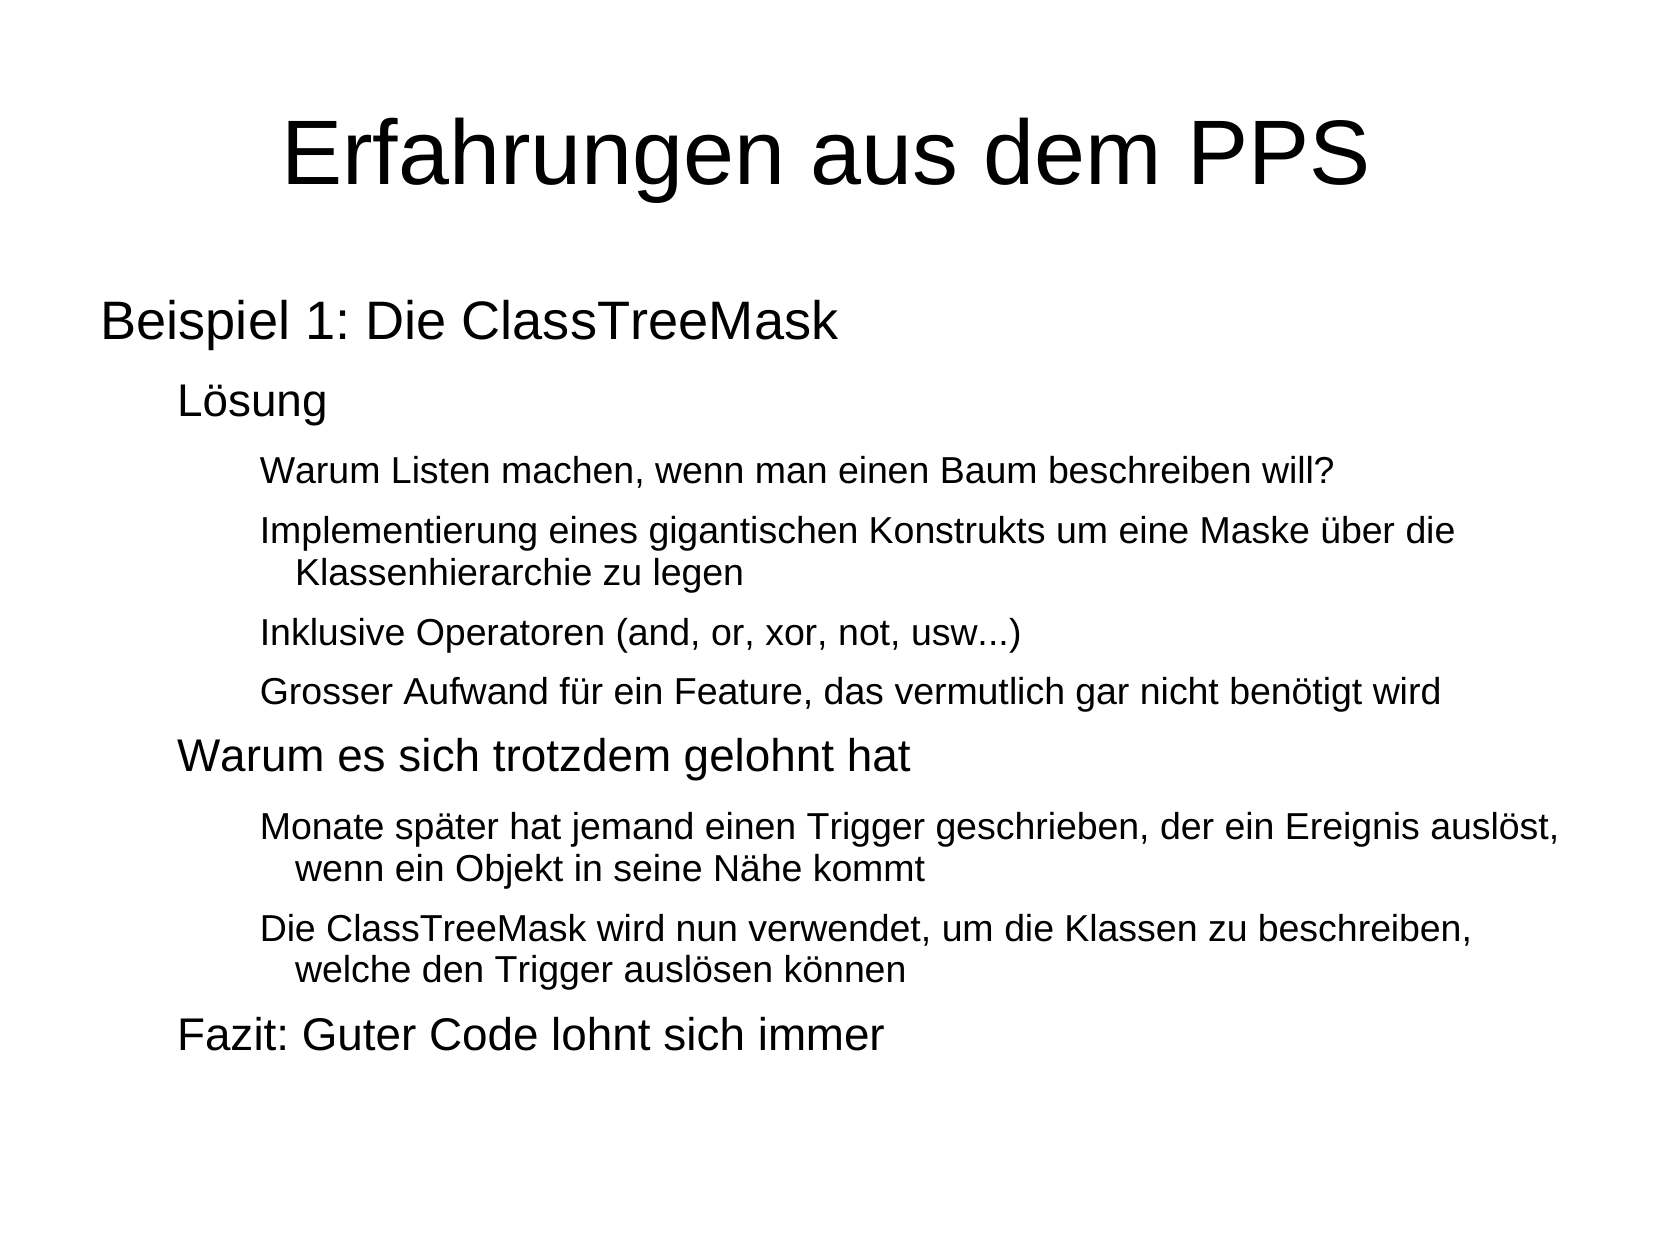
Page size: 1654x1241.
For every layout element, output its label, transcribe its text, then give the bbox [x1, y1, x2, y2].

title Erfahrungen aus dem PPS [82, 56, 1571, 250]
list Beispiel 1: Die ClassTreeMask Lösung Warum Listen machen, wenn man einen Baum beschreiben will? Implementierung eines gigantischen Konstrukts um eine Maske über die Klassenhierarchie zu legen Inklusive Operatoren (and, or, xor, not, usw...) Grosser Aufwand für ein Feature, das vermutlich gar nicht benötigt wird Warum es sich trotzdem gelohnt hat Monate später hat jemand einen Trigger geschrieben, der ein Ereignis auslöst, wenn ein Objekt in seine Nähe kommt Die ClassTreeMask wird nun verwendet, um die Klassen zu beschreiben, welche den Trigger auslösen können Fazit: Guter Code lohnt sich immer [82, 290, 1571, 1094]
